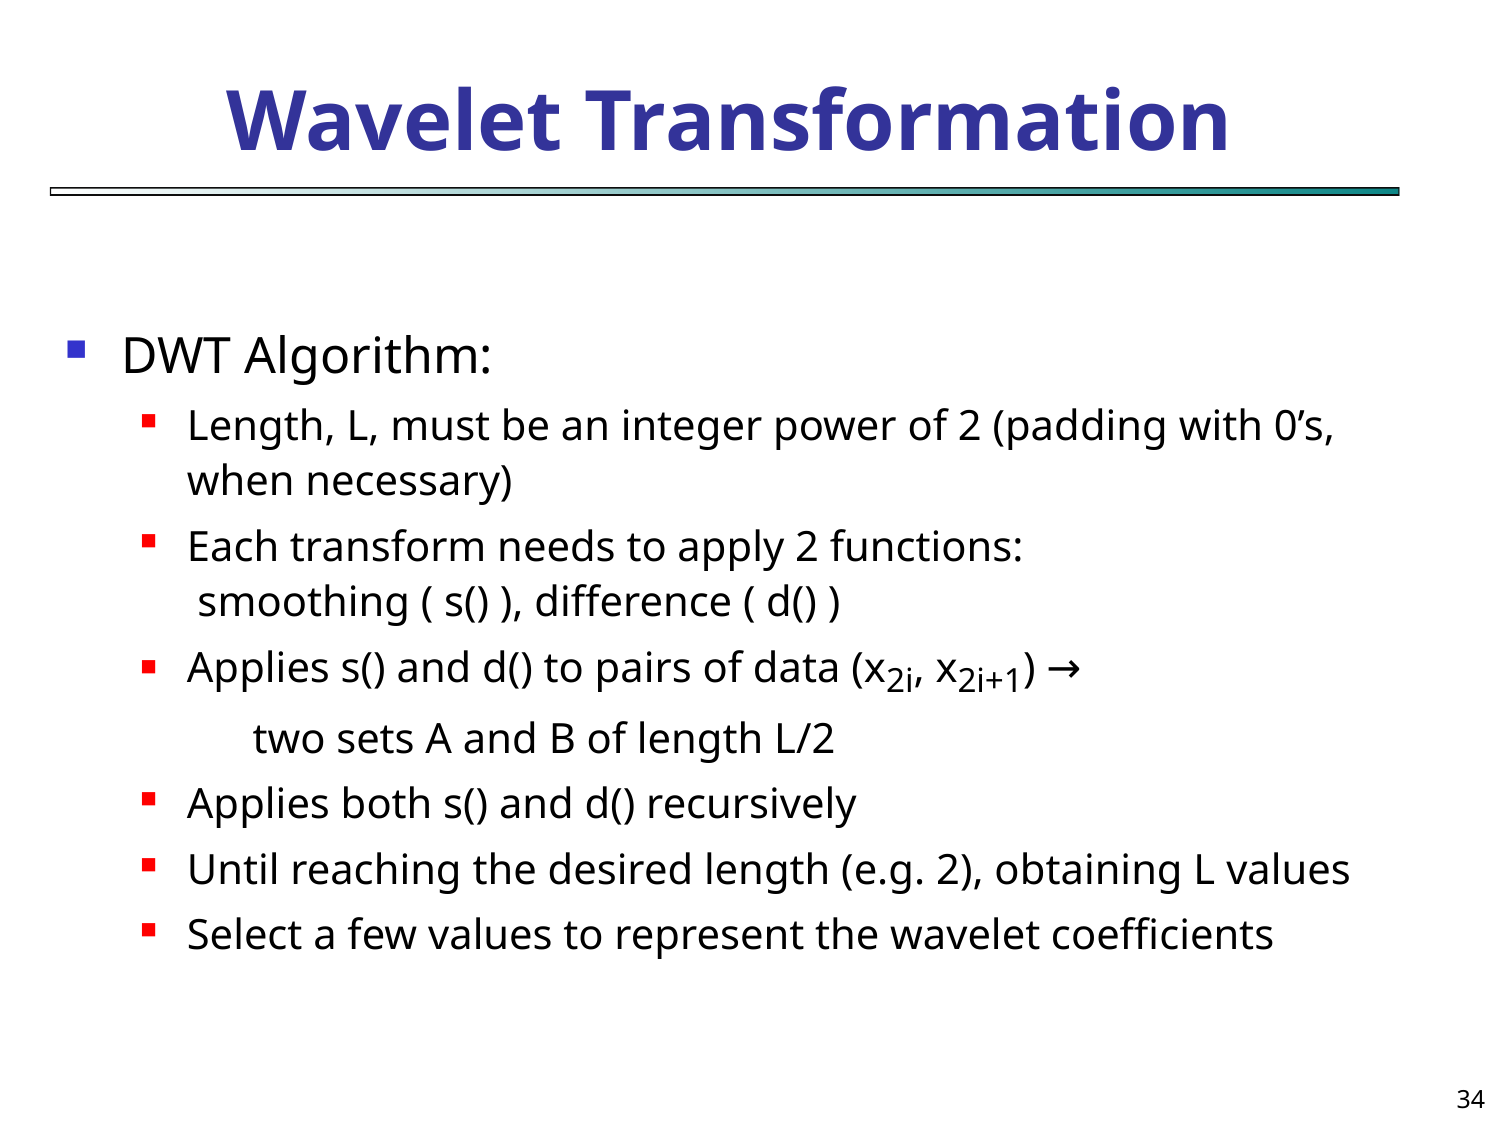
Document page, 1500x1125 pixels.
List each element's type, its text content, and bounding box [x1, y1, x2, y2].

list DWT Algorithm: Length, L, must be an integer power of 2 (padding with 0’s, when necessary) Each transform needs to apply 2 functions: smoothing ( s() ), difference ( d() ) Applies s() and d() to pairs of data (x2i, x2i+1) → two sets A and B of length L/2 Applies both s() and d() recursively Until reaching the desired length (e.g. 2), obtaining L values Select a few values to represent the wavelet coefficients [49, 237, 1438, 1047]
title Wavelet Transformation [37, 37, 1441, 175]
text_box <number> [1187, 1062, 1500, 1125]
